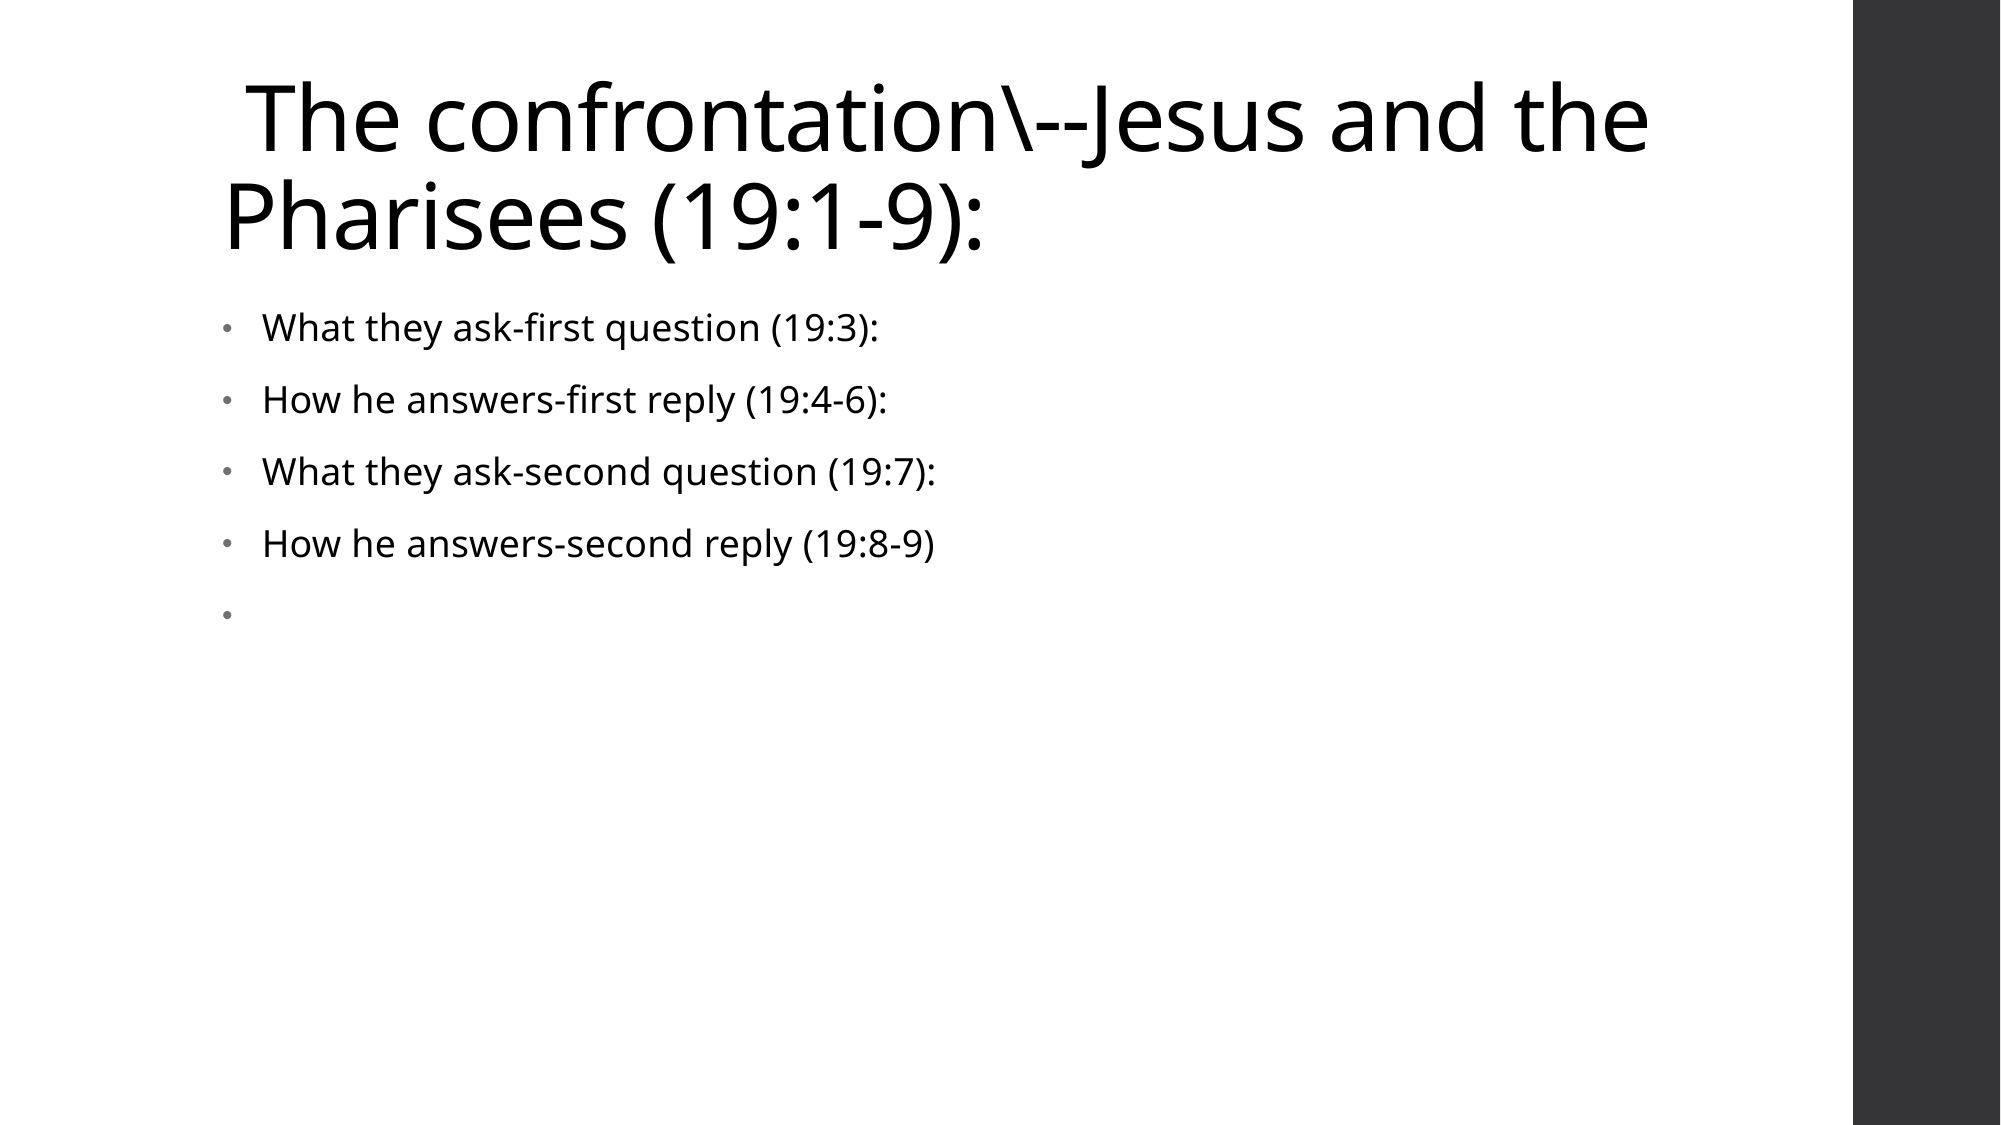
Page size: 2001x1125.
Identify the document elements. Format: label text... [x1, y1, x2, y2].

list What they ask-first question (19:3): How he answers-first reply (19:4-6): What they ask-second question (19:7): How he answers-second reply (19:8-9) [206, 299, 1617, 1014]
title The confrontation\--Jesus and the Pharisees (19:1-9): [206, 60, 1797, 278]
